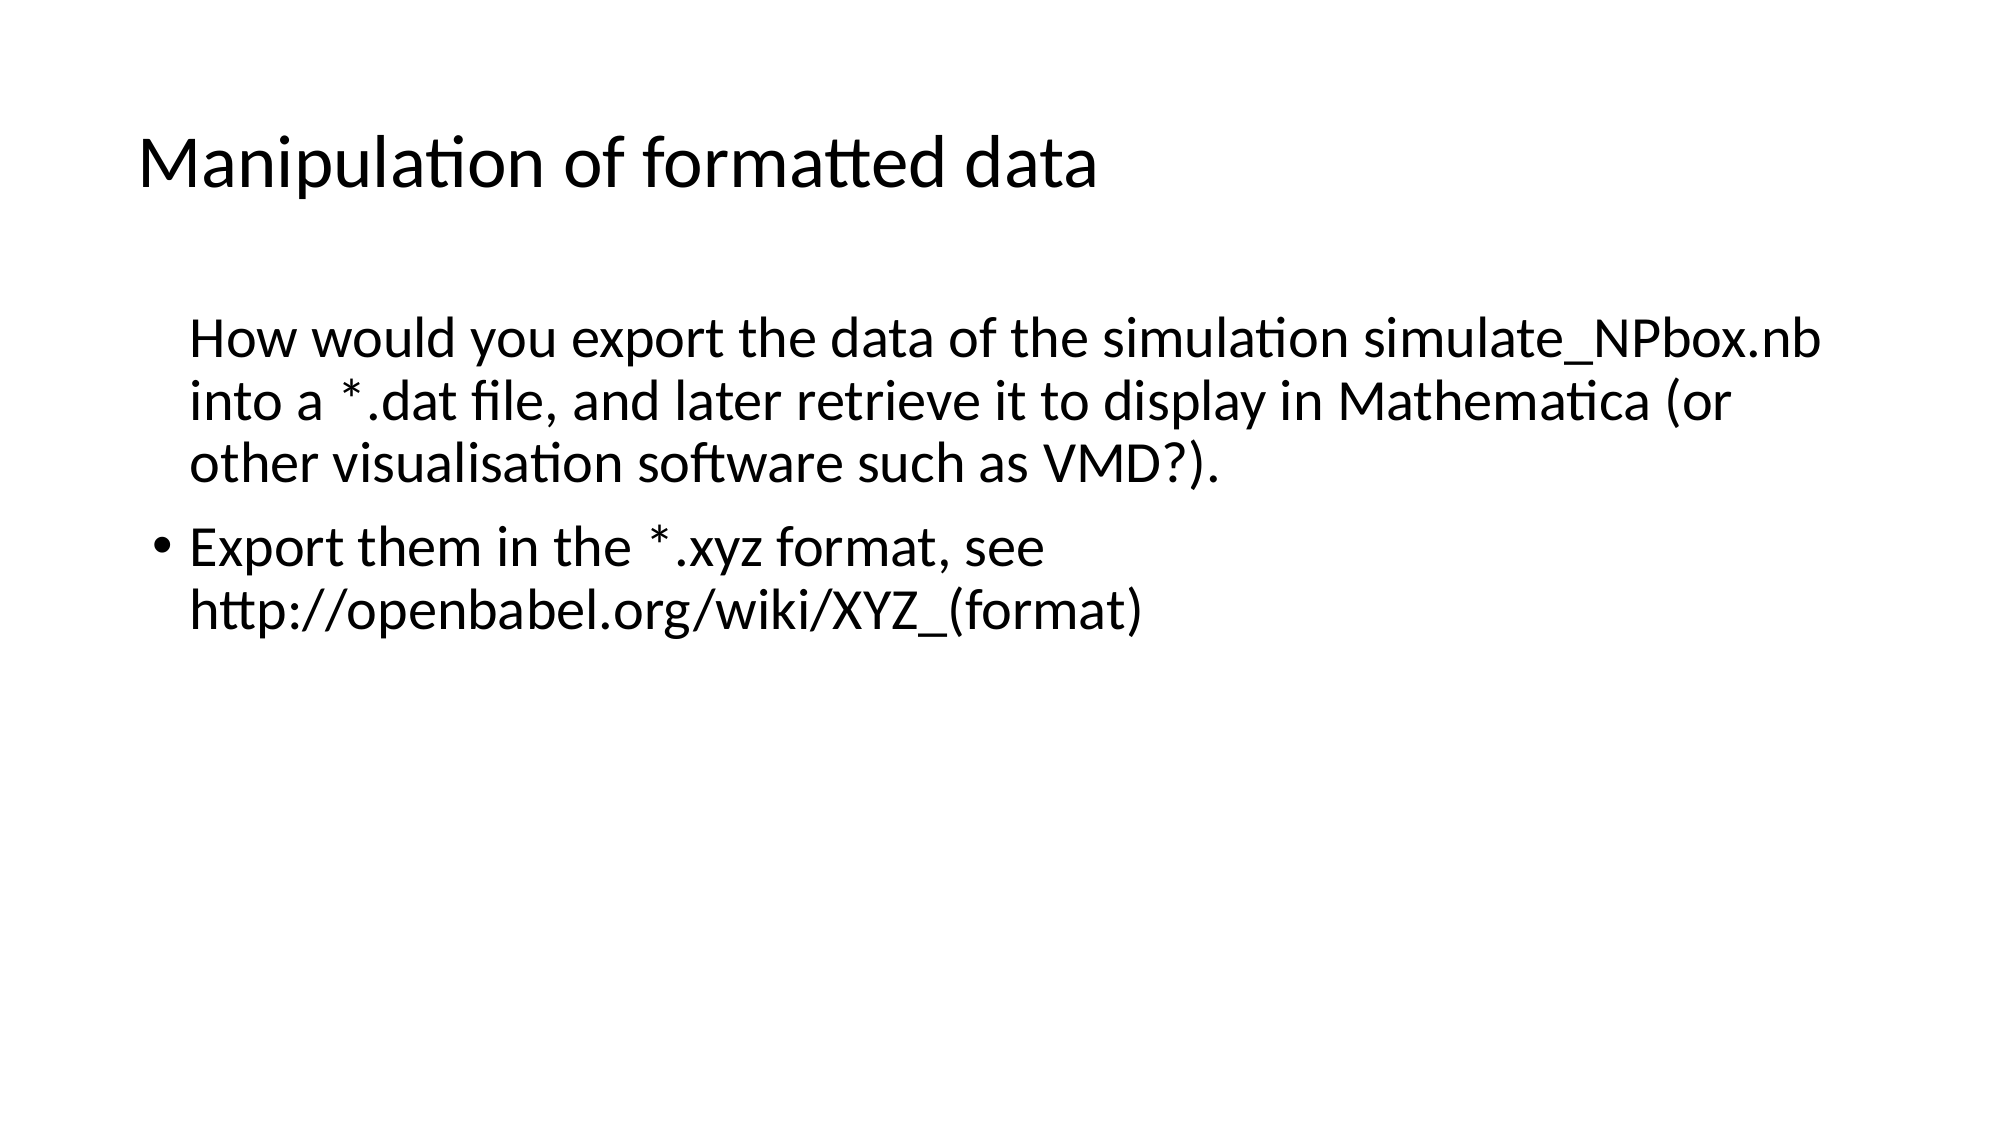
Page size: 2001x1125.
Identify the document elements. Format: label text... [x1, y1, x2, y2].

list How would you export the data of the simulation simulate_NPbox.nb into a *.dat file, and later retrieve it to display in Mathematica (or other visualisation software such as VMD?). Export them in the *.xyz format, see http://openbabel.org/wiki/XYZ_(format) [137, 299, 1863, 1014]
title Manipulation of formatted data [137, 59, 1863, 278]
